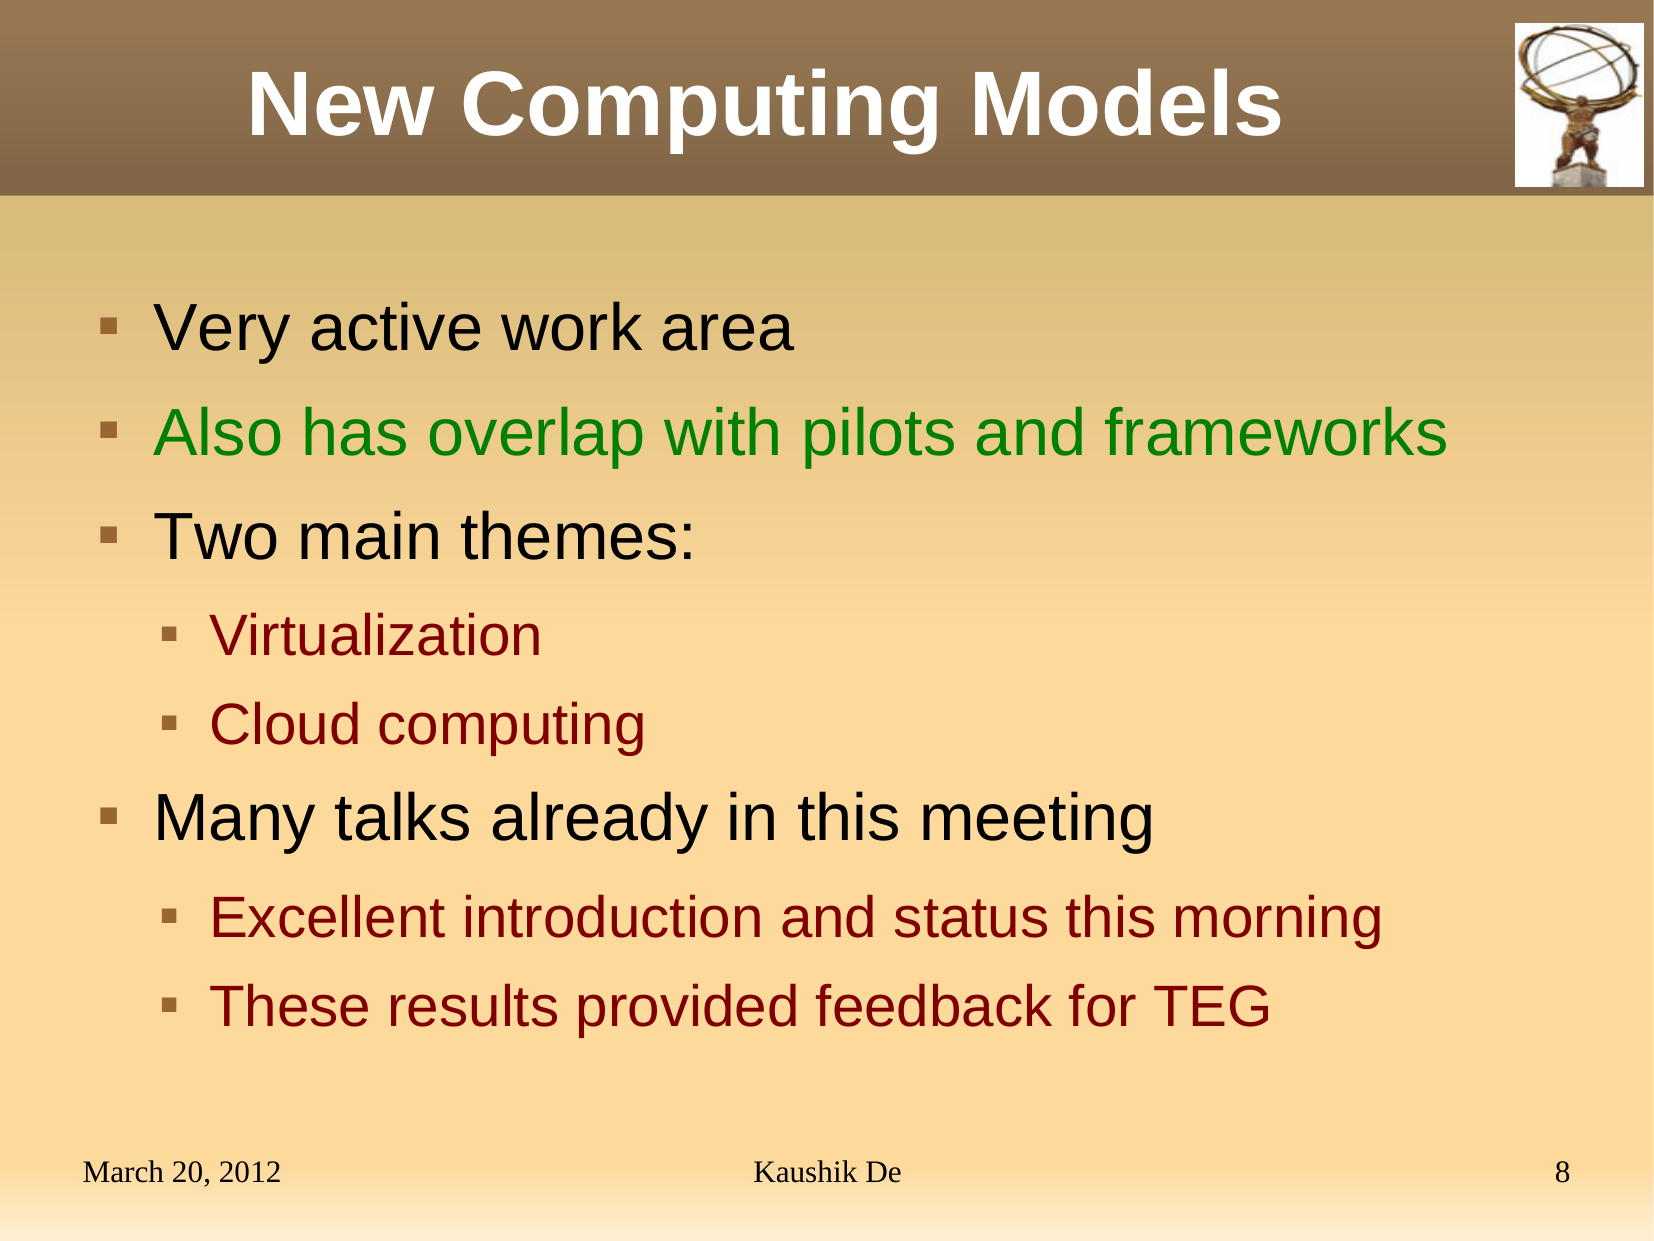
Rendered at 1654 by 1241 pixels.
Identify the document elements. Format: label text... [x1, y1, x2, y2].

title New Computing Models [17, 0, 1516, 208]
list Very active work area Also has overlap with pilots and frameworks Two main themes: Virtualization Cloud computing Many talks already in this meeting Excellent introduction and status this morning These results provided feedback for TEG [82, 290, 1571, 1066]
picture [0, 0, 1654, 1241]
